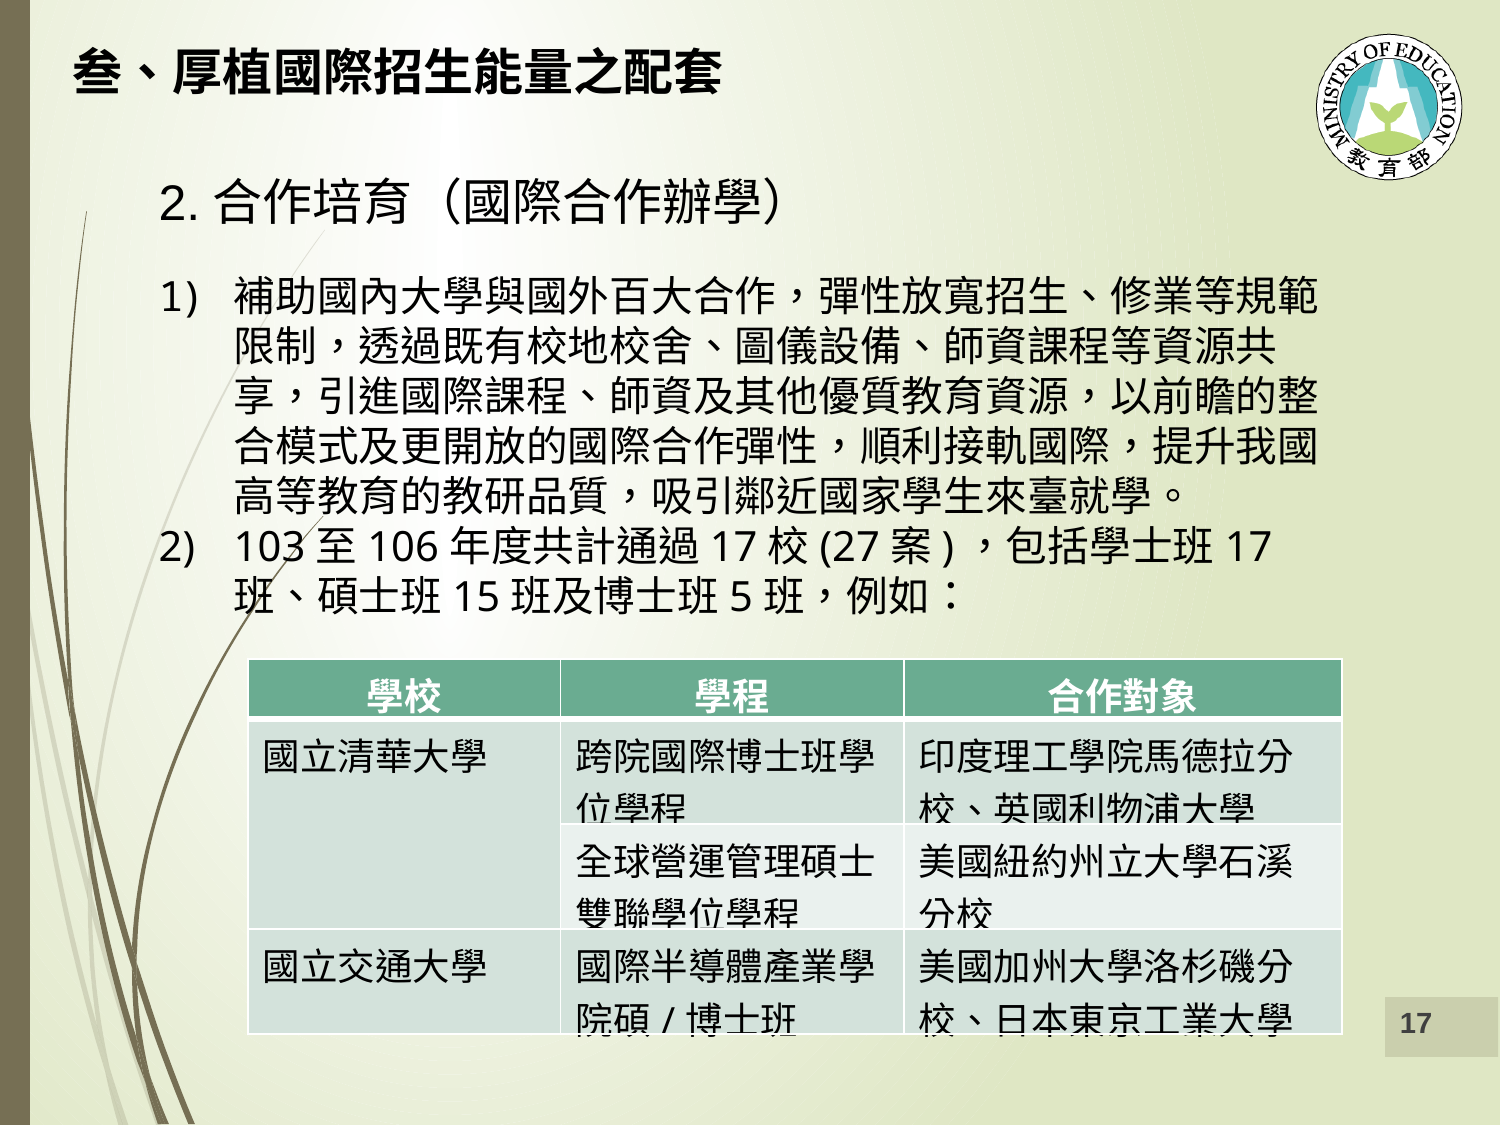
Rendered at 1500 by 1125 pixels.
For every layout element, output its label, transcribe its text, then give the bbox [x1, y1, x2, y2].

text_box 2.合作培育（國際合作辦學） [143, 163, 1324, 239]
text_box 叁、厚植國際招生能量之配套 [58, 33, 1156, 109]
table_cell 印度理工學院馬德拉分校、英國利物浦大學 [905, 722, 1341, 823]
text_box 補助國內大學與國外百大合作，彈性放寬招生、修業等規範限制，透過既有校地校舍、圖儀設備、師資課程等資源共享，引進國際課程、師資及其他優質教育資源，以前瞻的整合模式及更開放的國際合作彈性，順利接軌國際，提升我國高等教育的教研品質，吸引鄰近國家學生來臺就學。 103至106年度共計通過17校(27案)，包括學士班17班、碩士班15班及博士班5班，例如： [143, 262, 1352, 728]
table_cell 美國紐約州立大學石溪分校 [905, 825, 1341, 928]
table_cell 跨院國際博士班學位學程 [561, 722, 903, 823]
picture [1305, 30, 1469, 184]
table_header 學程 [561, 660, 903, 716]
table_cell 國立清華大學 [249, 722, 560, 928]
table_header 合作對象 [905, 660, 1341, 716]
table_cell 全球營運管理碩士雙聯學位學程 [561, 825, 903, 928]
table_cell 印度理工學院馬德拉分校、英國利物浦大學 [1037, 797, 1063, 823]
table_header 學校 [249, 660, 560, 716]
table_cell 國立交通大學 [249, 930, 560, 1033]
table_cell 美國加州大學洛杉磯分校、日本東京工業大學 [905, 930, 1341, 1033]
slide_number <編號> [1385, 997, 1499, 1057]
table_cell 國際半導體產業學院碩/博士班 [561, 930, 903, 1033]
